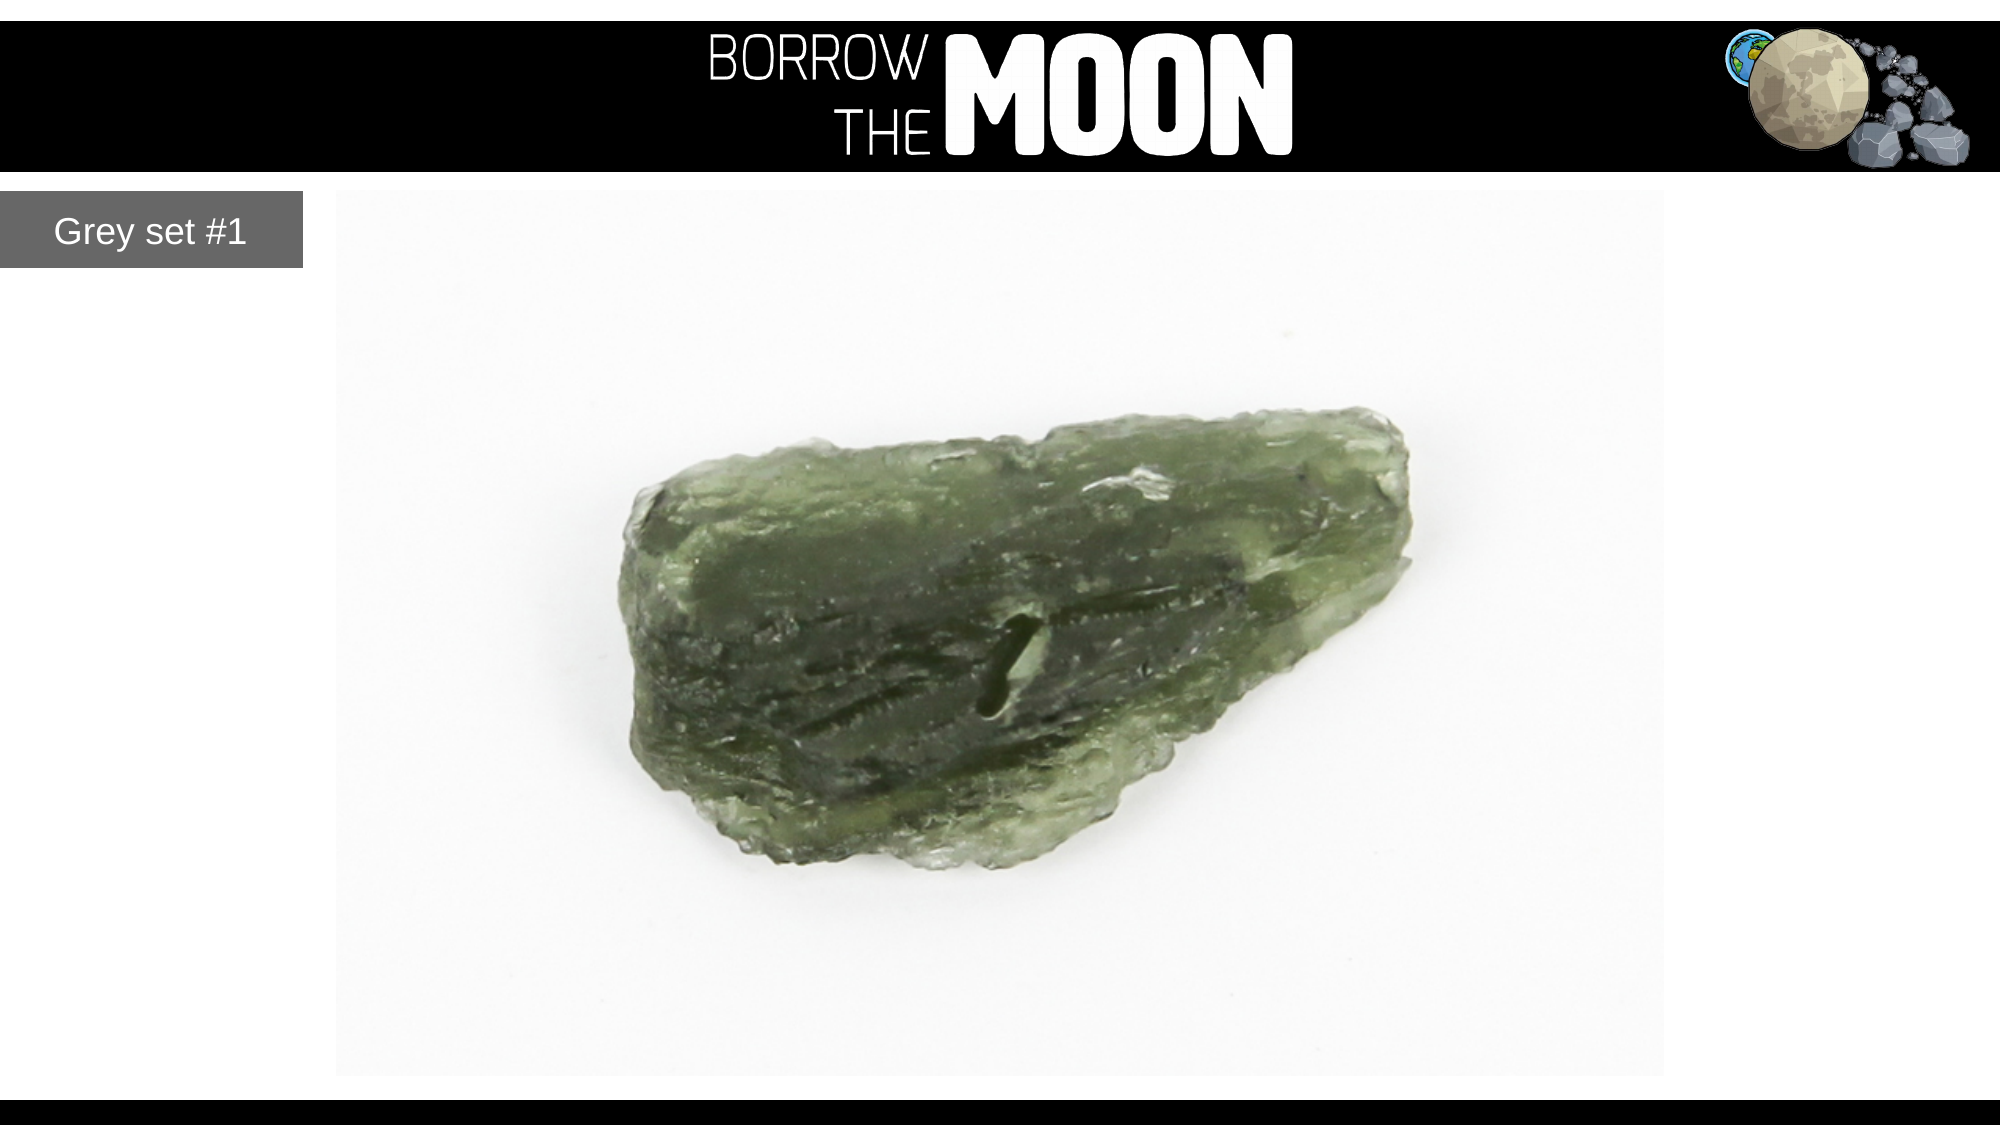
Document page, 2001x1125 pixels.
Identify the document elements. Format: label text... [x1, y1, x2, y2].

picture [336, 190, 1664, 1076]
text_box Grey set #1 [0, 191, 303, 268]
